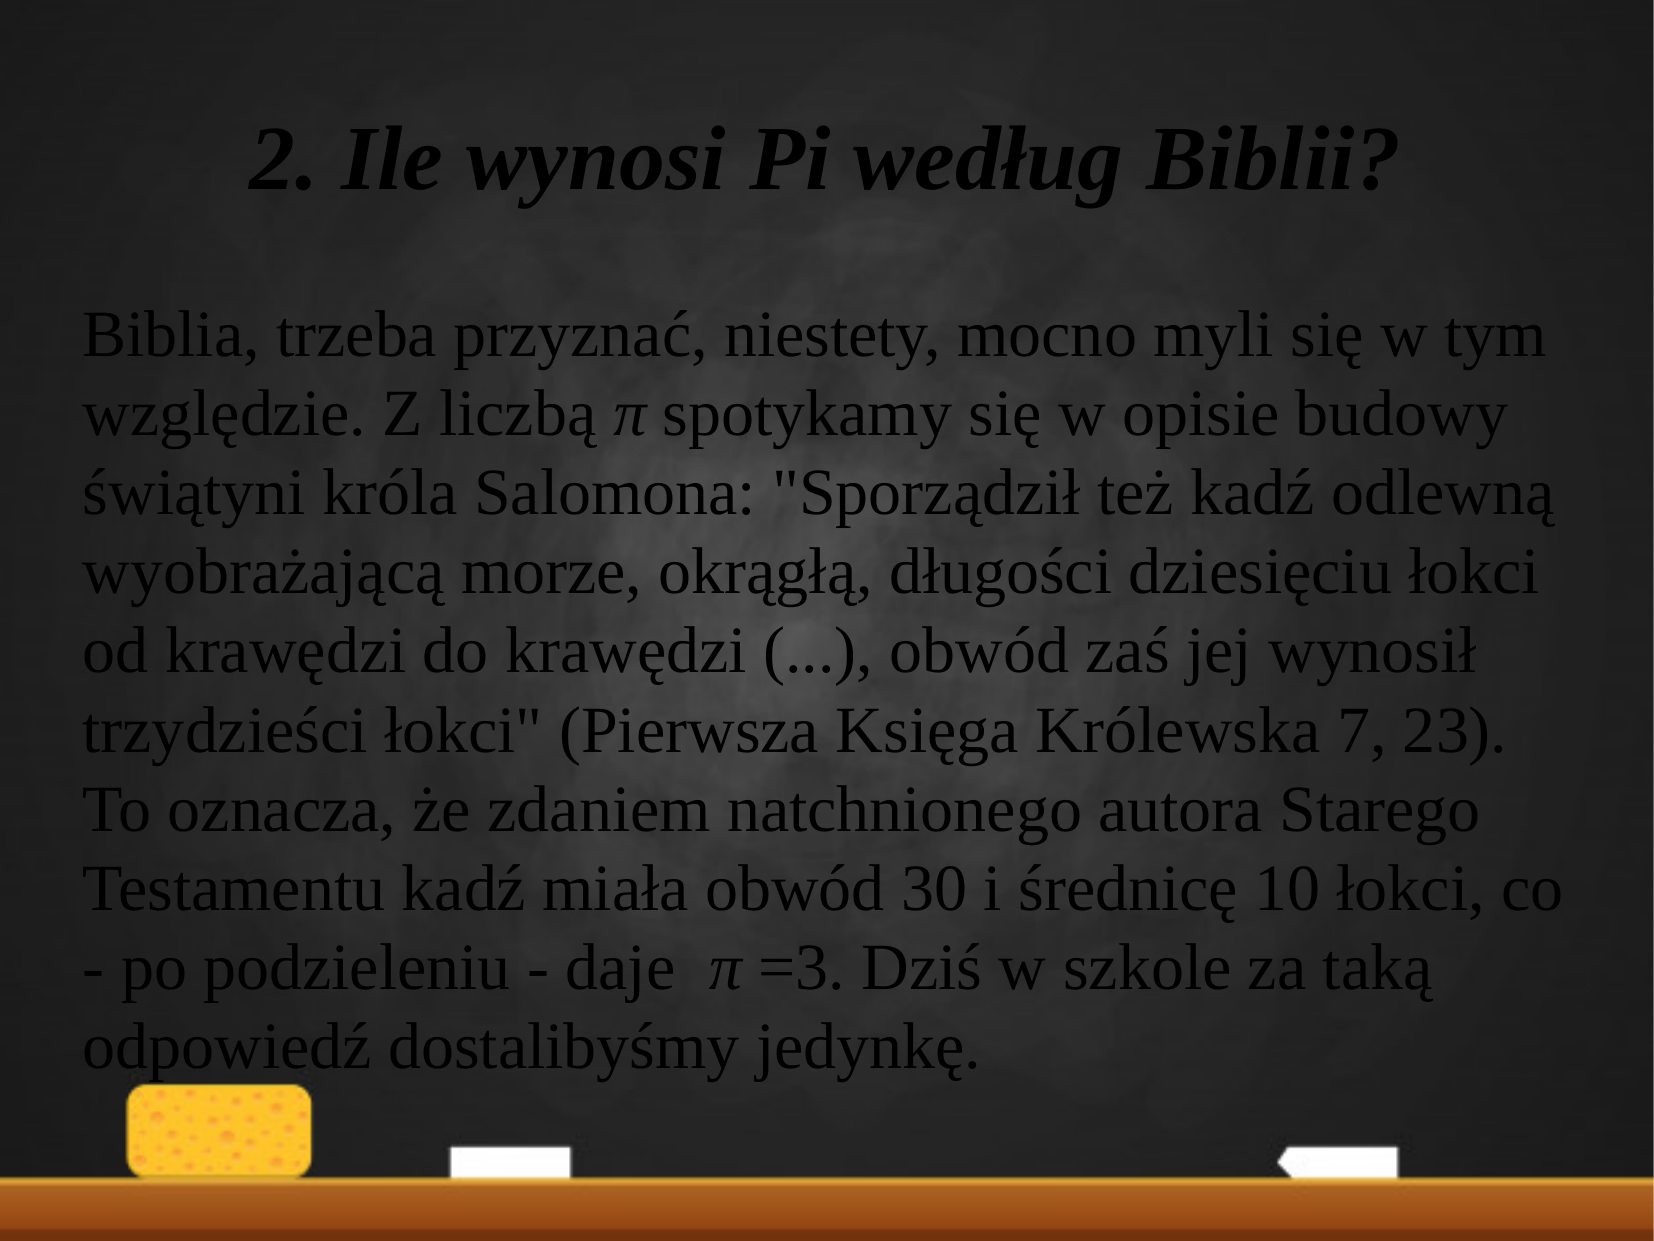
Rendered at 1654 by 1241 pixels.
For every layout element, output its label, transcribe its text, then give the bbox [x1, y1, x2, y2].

title 2. Ile wynosi Pi według Biblii? [82, 49, 1571, 257]
list Biblia, trzeba przyznać, niestety, mocno myli się w tym względzie. Z liczbą π spotykamy się w opisie budowy świątyni króla Salomona: "Sporządził też kadź odlewną wyobrażającą morze, okrągłą, długości dziesięciu łokci od krawędzi do krawędzi (...), obwód zaś jej wynosił trzydzieści łokci" (Pierwsza Księga Królewska 7, 23). To oznacza, że zdaniem natchnionego autora Starego Testamentu kadź miała obwód 30 i średnicę 10 łokci, co - po podzieleniu - daje π =3. Dziś w szkole za taką odpowiedź dostalibyśmy jedynkę. [82, 290, 1571, 1109]
